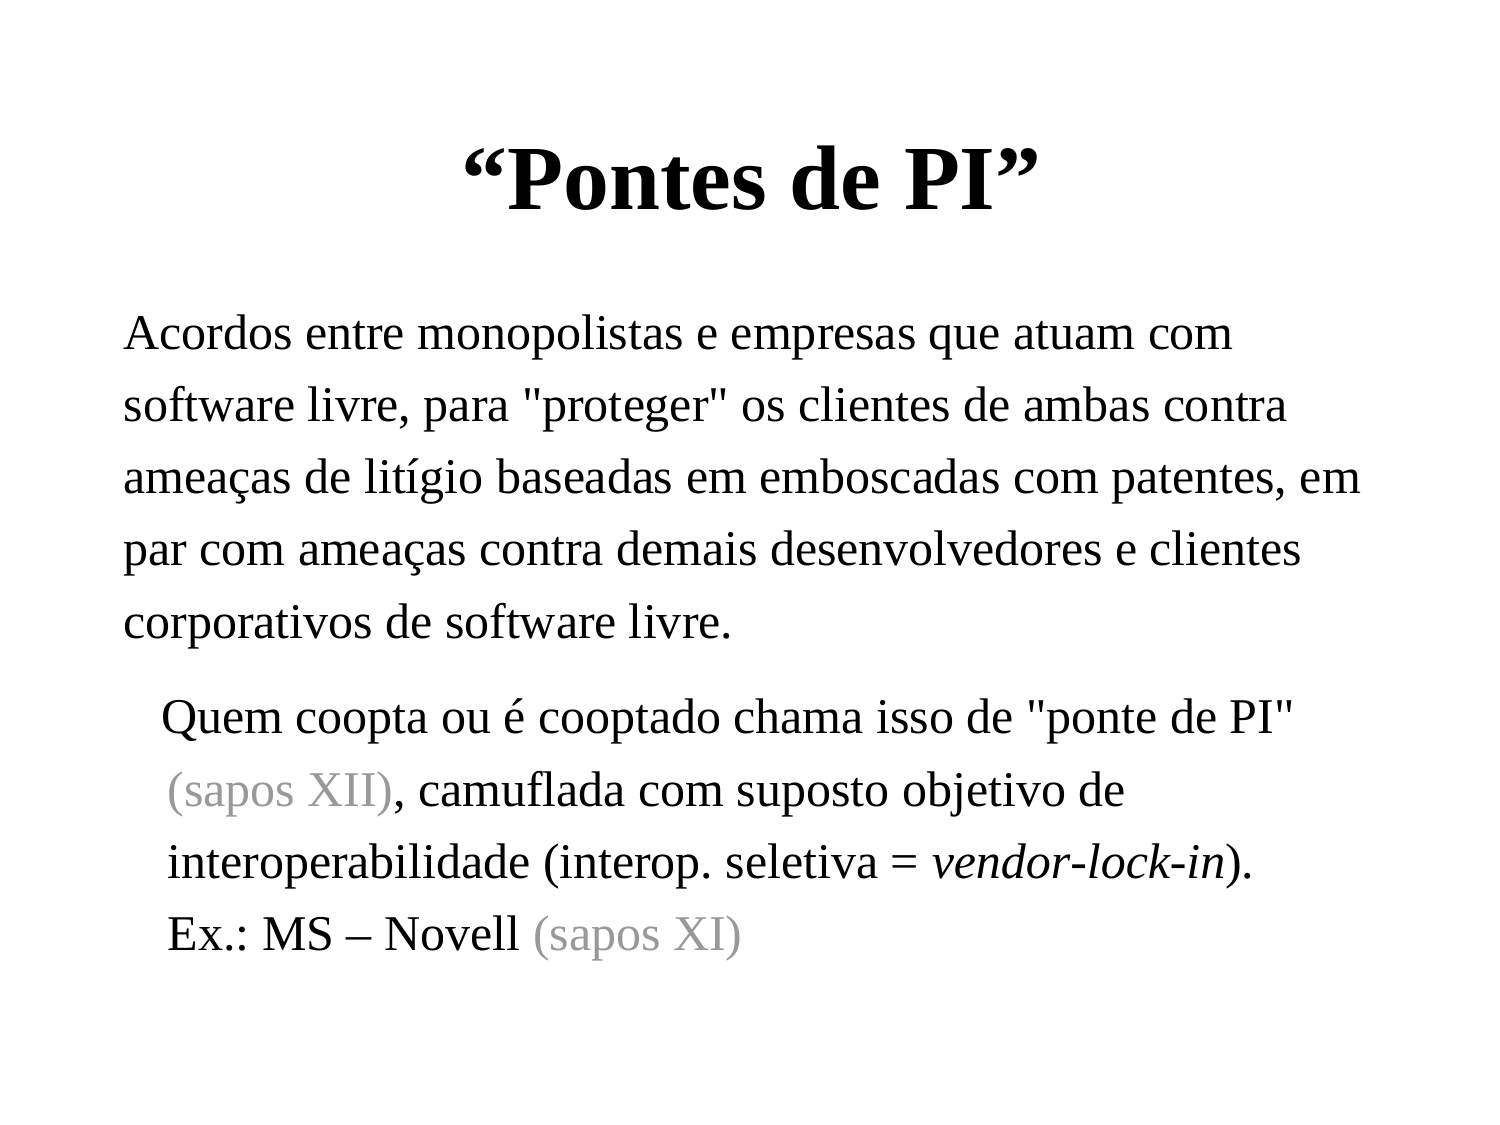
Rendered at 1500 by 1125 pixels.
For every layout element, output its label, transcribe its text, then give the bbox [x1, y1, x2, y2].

text_box Acordos entre monopolistas e empresas que atuam com software livre, para "proteger" os clientes de ambas contra ameaças de litígio baseadas em emboscadas com patentes, em par com ameaças contra demais desenvolvedores e clientes corporativos de software livre. Quem coopta ou é cooptado chama isso de "ponte de PI" (sapos XII), camuflada com suposto objetivo de interoperabilidade (interop. seletiva = vendor-lock-in). Ex.: MS – Novell (sapos XI) [108, 280, 1388, 970]
title “Pontes de PI” [87, 52, 1416, 307]
